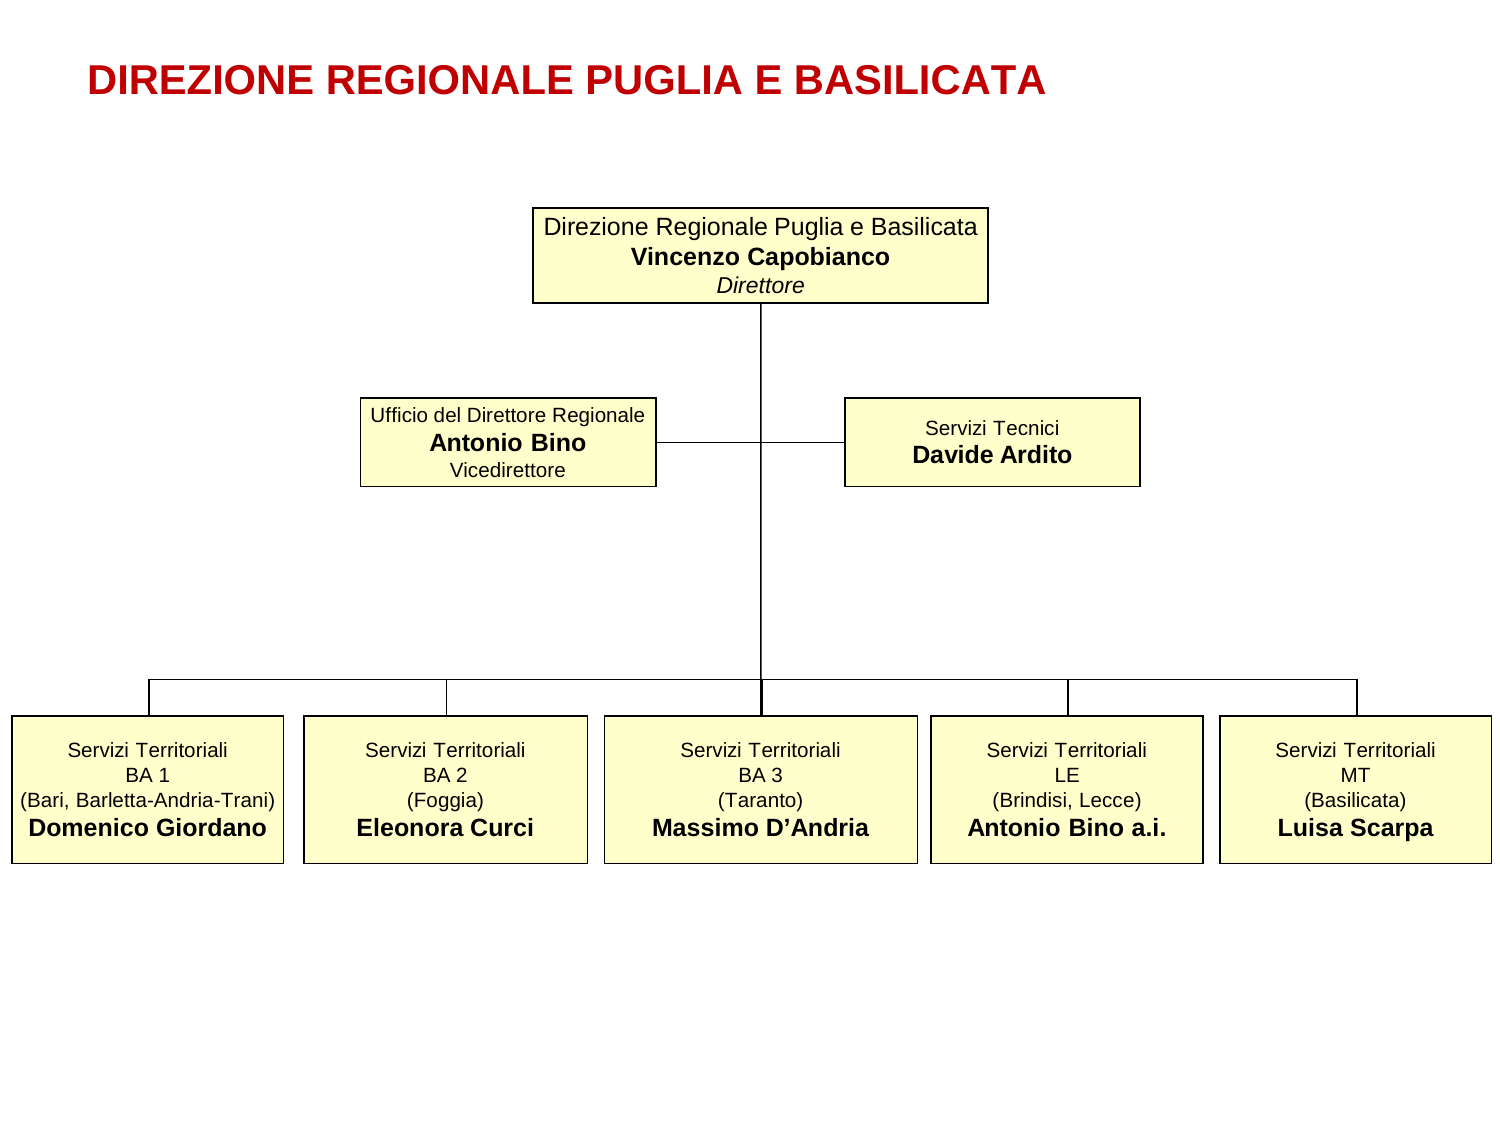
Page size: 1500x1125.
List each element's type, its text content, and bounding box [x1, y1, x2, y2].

title DIREZIONE REGIONALE PUGLIA E BASILICATA [72, 45, 1462, 128]
picture [7, 203, 1493, 865]
